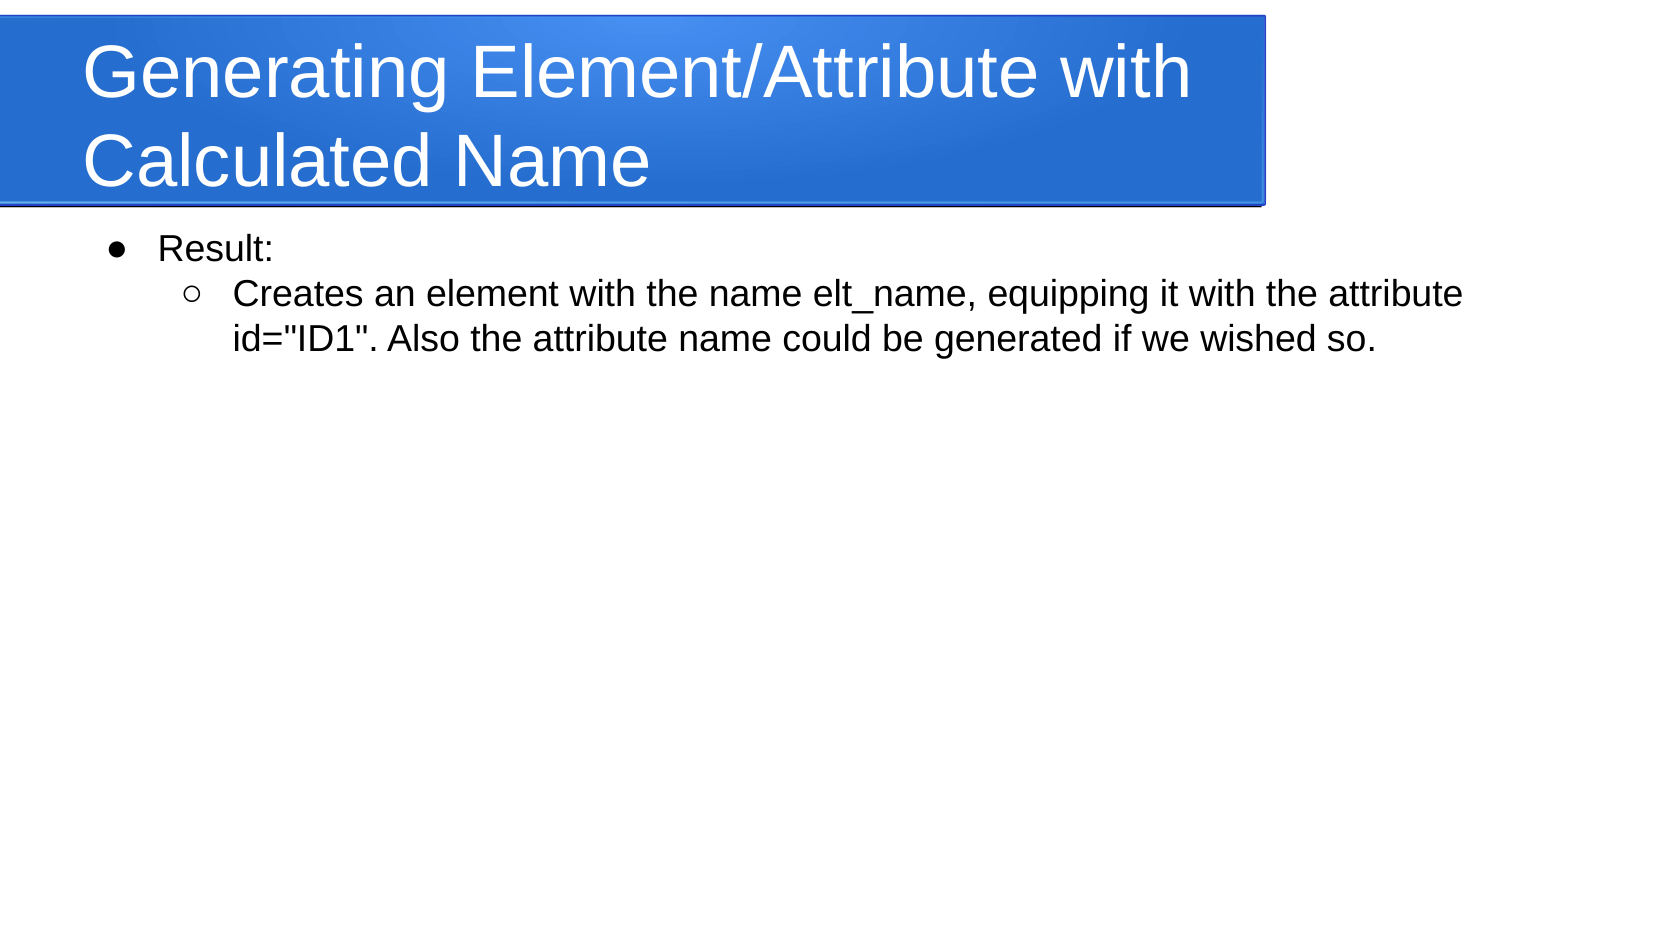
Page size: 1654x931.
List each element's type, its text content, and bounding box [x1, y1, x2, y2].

picture [0, 13, 1269, 211]
title Generating Element/Attribute with Calculated Name [82, 35, 1235, 189]
list Result: Creates an element with the name elt_name, equipping it with the attribute id="ID1". Also the attribute name could be generated if we wished so. [82, 224, 1571, 764]
